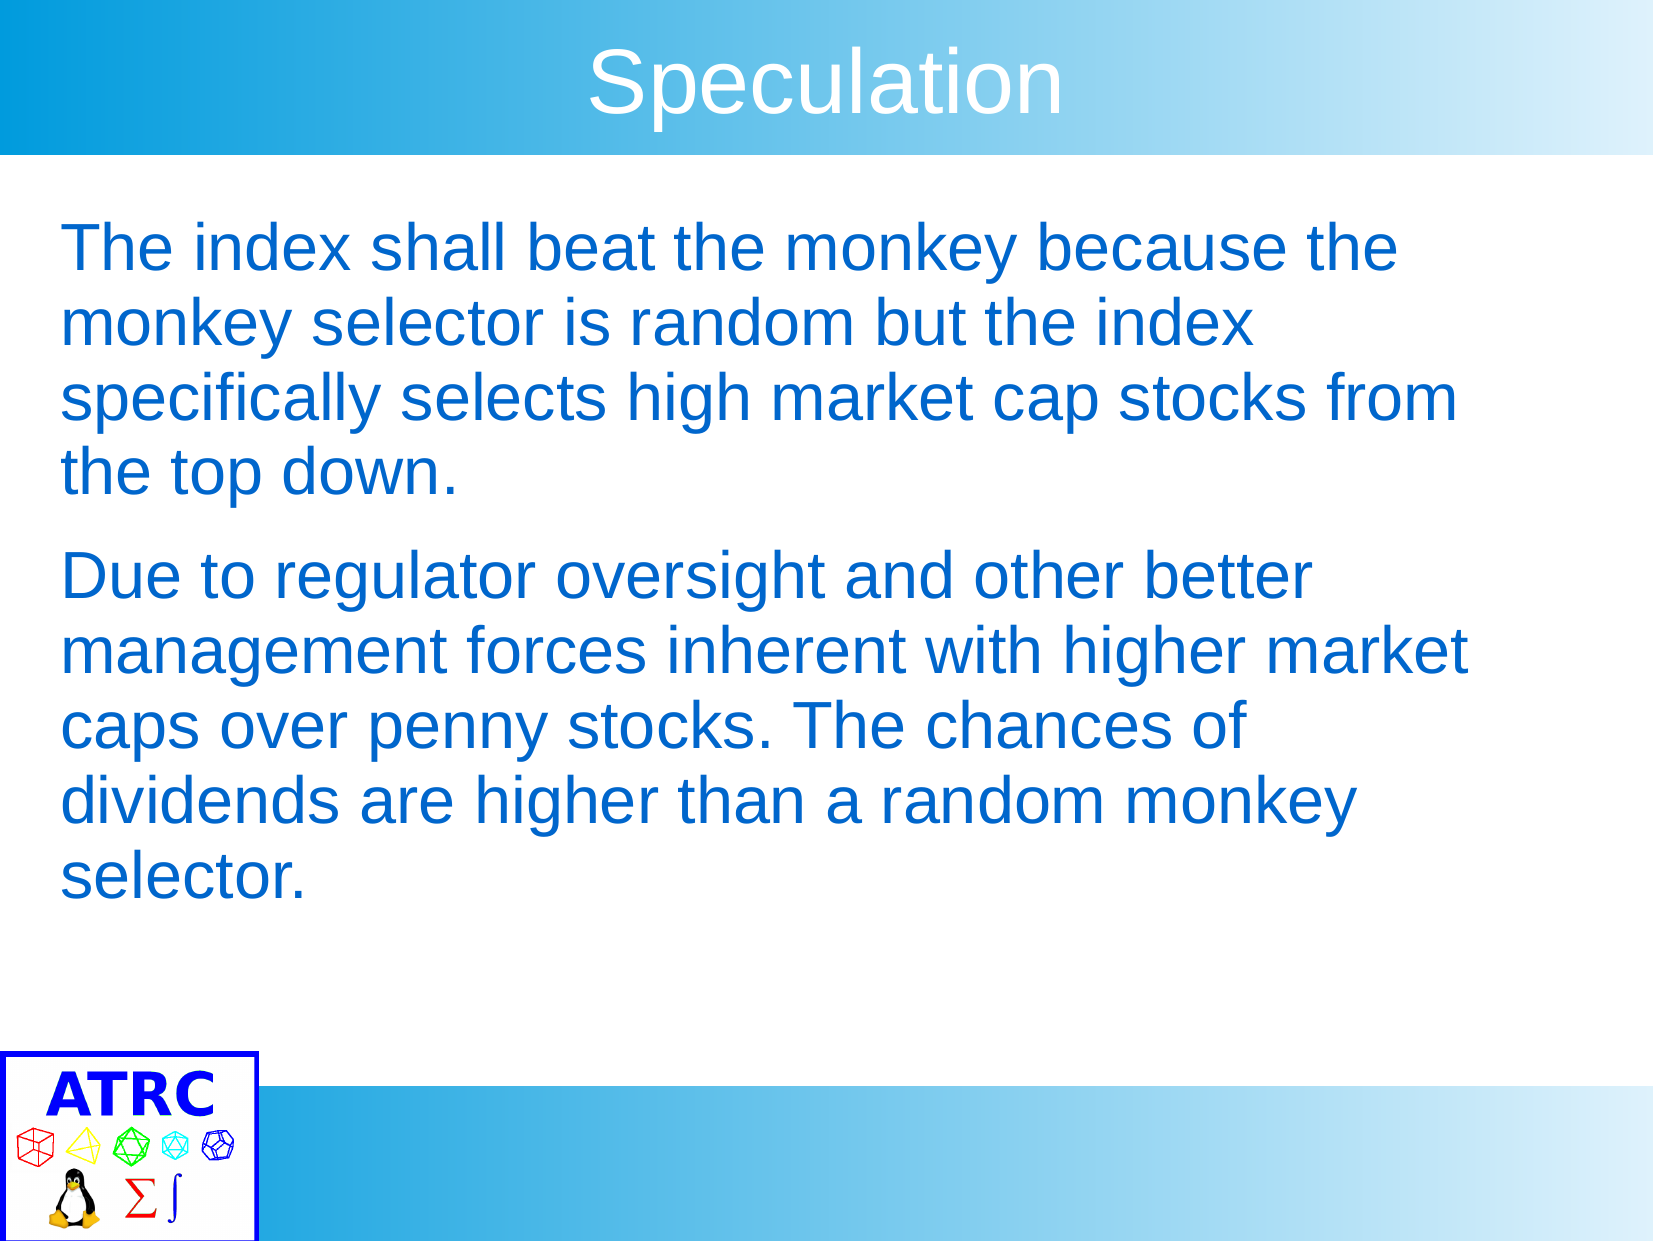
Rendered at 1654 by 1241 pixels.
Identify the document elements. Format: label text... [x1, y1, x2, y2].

picture [0, 1051, 259, 1241]
list The index shall beat the monkey because the monkey selector is random but the index specifically selects high market cap stocks from the top down. Due to regulator oversight and other better management forces inherent with higher market caps over penny stocks. The chances of dividends are higher than a random monkey selector. [60, 210, 1549, 930]
title Speculation [82, 30, 1571, 135]
